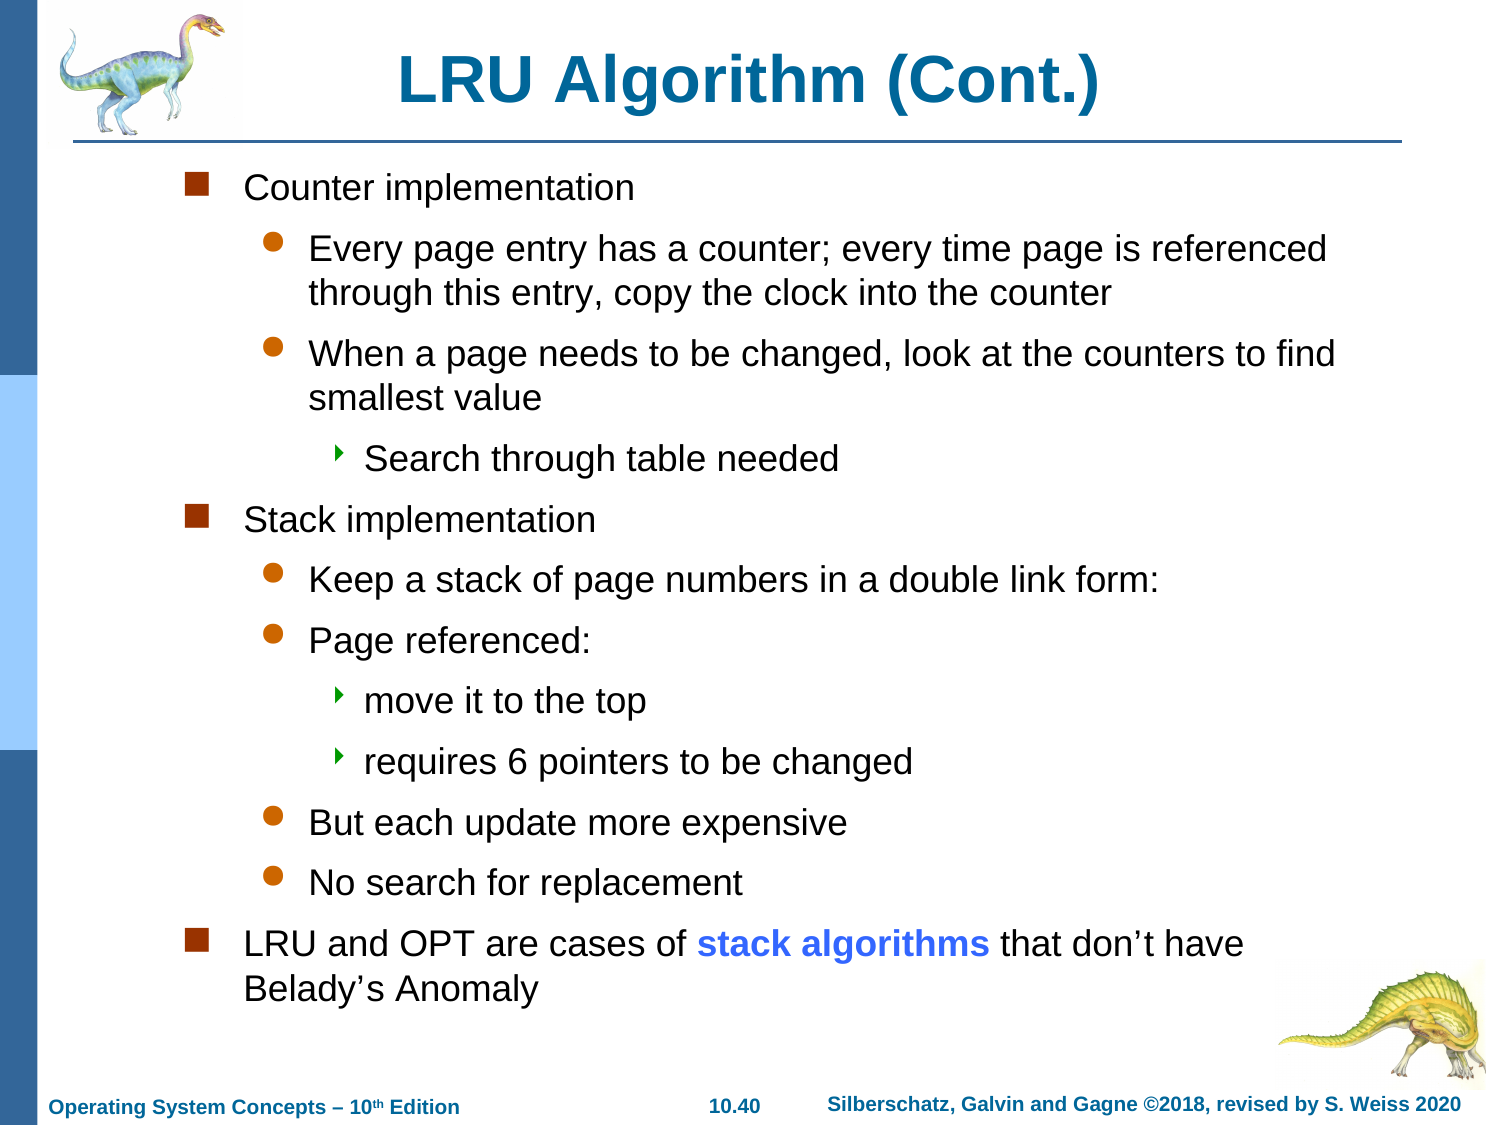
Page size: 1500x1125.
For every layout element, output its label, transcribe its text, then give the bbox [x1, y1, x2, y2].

title LRU Algorithm (Cont.) [75, 28, 1426, 124]
picture [1144, 1096, 1152, 1101]
list Counter implementation Every page entry has a counter; every time page is referenced through this entry, copy the clock into the counter When a page needs to be changed, look at the counters to find smallest value Search through table needed Stack implementation Keep a stack of page numbers in a double link form: Page referenced: move it to the top requires 6 pointers to be changed But each update more expensive No search for replacement LRU and OPT are cases of stack algorithms that don’t have Belady’s Anomaly [172, 155, 1408, 1017]
picture [46, 0, 243, 149]
picture [1275, 959, 1486, 1090]
